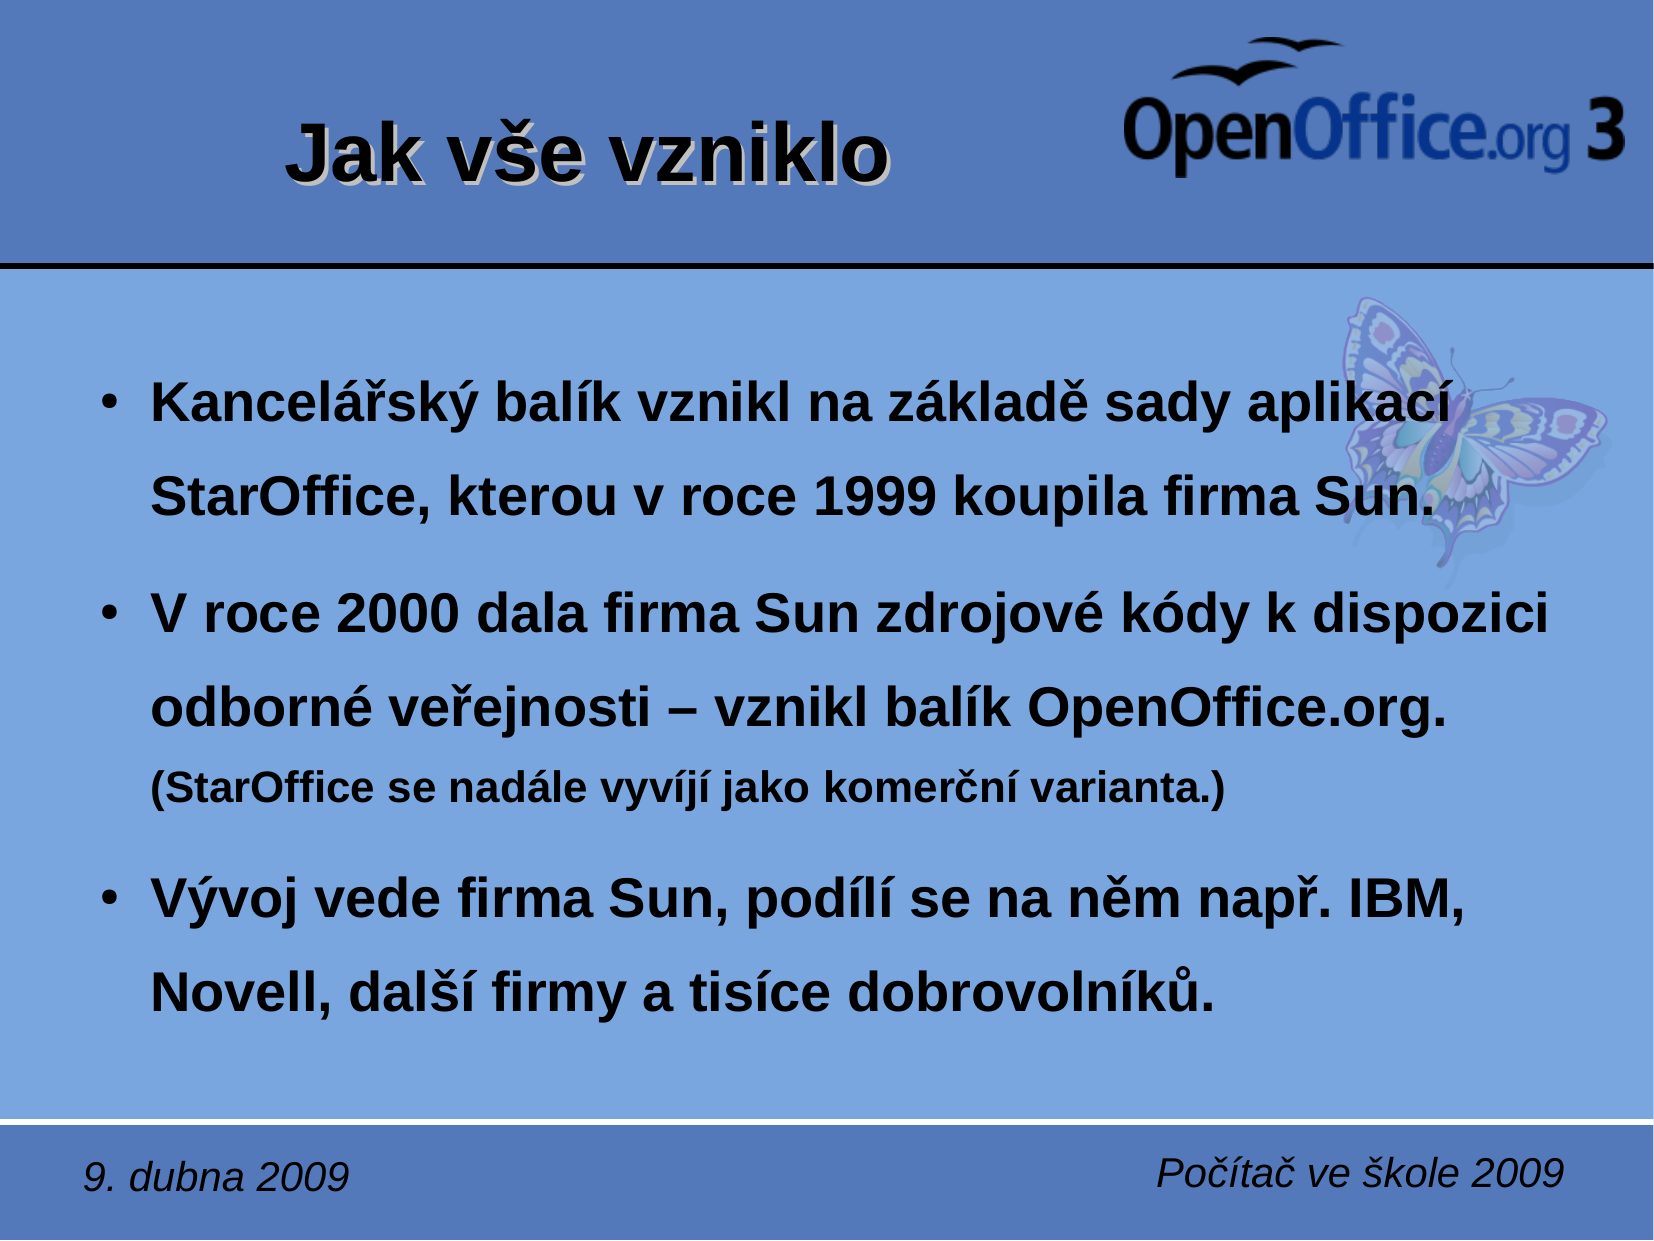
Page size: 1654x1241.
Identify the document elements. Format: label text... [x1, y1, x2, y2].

picture [1124, 37, 1625, 178]
picture [1328, 295, 1629, 596]
title Jak vše vzniklo [82, 49, 1093, 257]
list Kancelářský balík vznikl na základě sady aplikací StarOffice, kterou v roce 1999 koupila firma Sun. V roce 2000 dala firma Sun zdrojové kódy k dispozici odborné veřejnosti – vznikl balík OpenOffice.org. (StarOffice se nadále vyvíjí jako komerční varianta.) Vývoj vede firma Sun, podílí se na něm např. IBM, Novell, další firmy a tisíce dobrovolníků. [82, 339, 1571, 1054]
